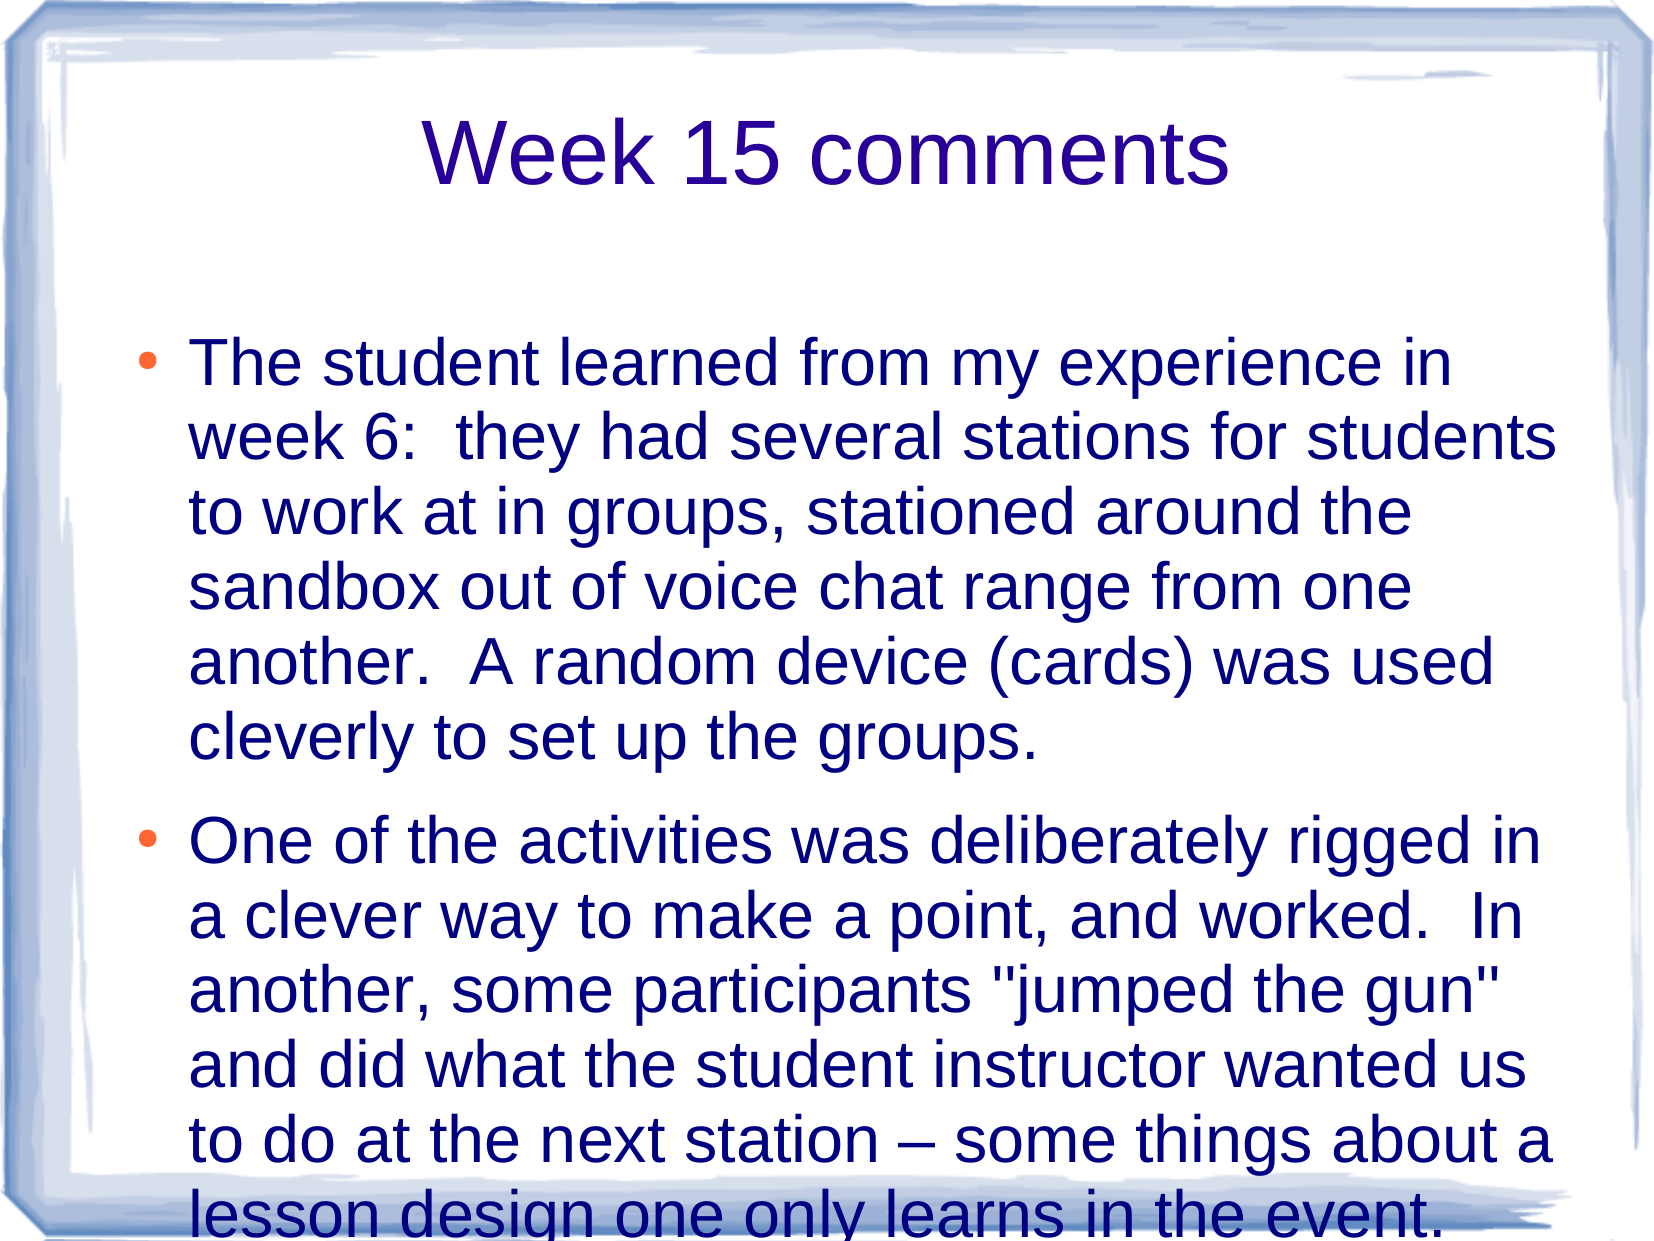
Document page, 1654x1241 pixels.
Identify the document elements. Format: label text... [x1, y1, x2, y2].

picture [0, 0, 1654, 1241]
title Week 15 comments [82, 56, 1571, 250]
list The student learned from my experience in week 6: they had several stations for students to work at in groups, stationed around the sandbox out of voice chat range from one another. A random device (cards) was used cleverly to set up the groups. One of the activities was deliberately rigged in a clever way to make a point, and worked. In another, some participants ''jumped the gun'' and did what the student instructor wanted us to do at the next station – some things about a lesson design one only learns in the event. [118, 324, 1571, 1241]
